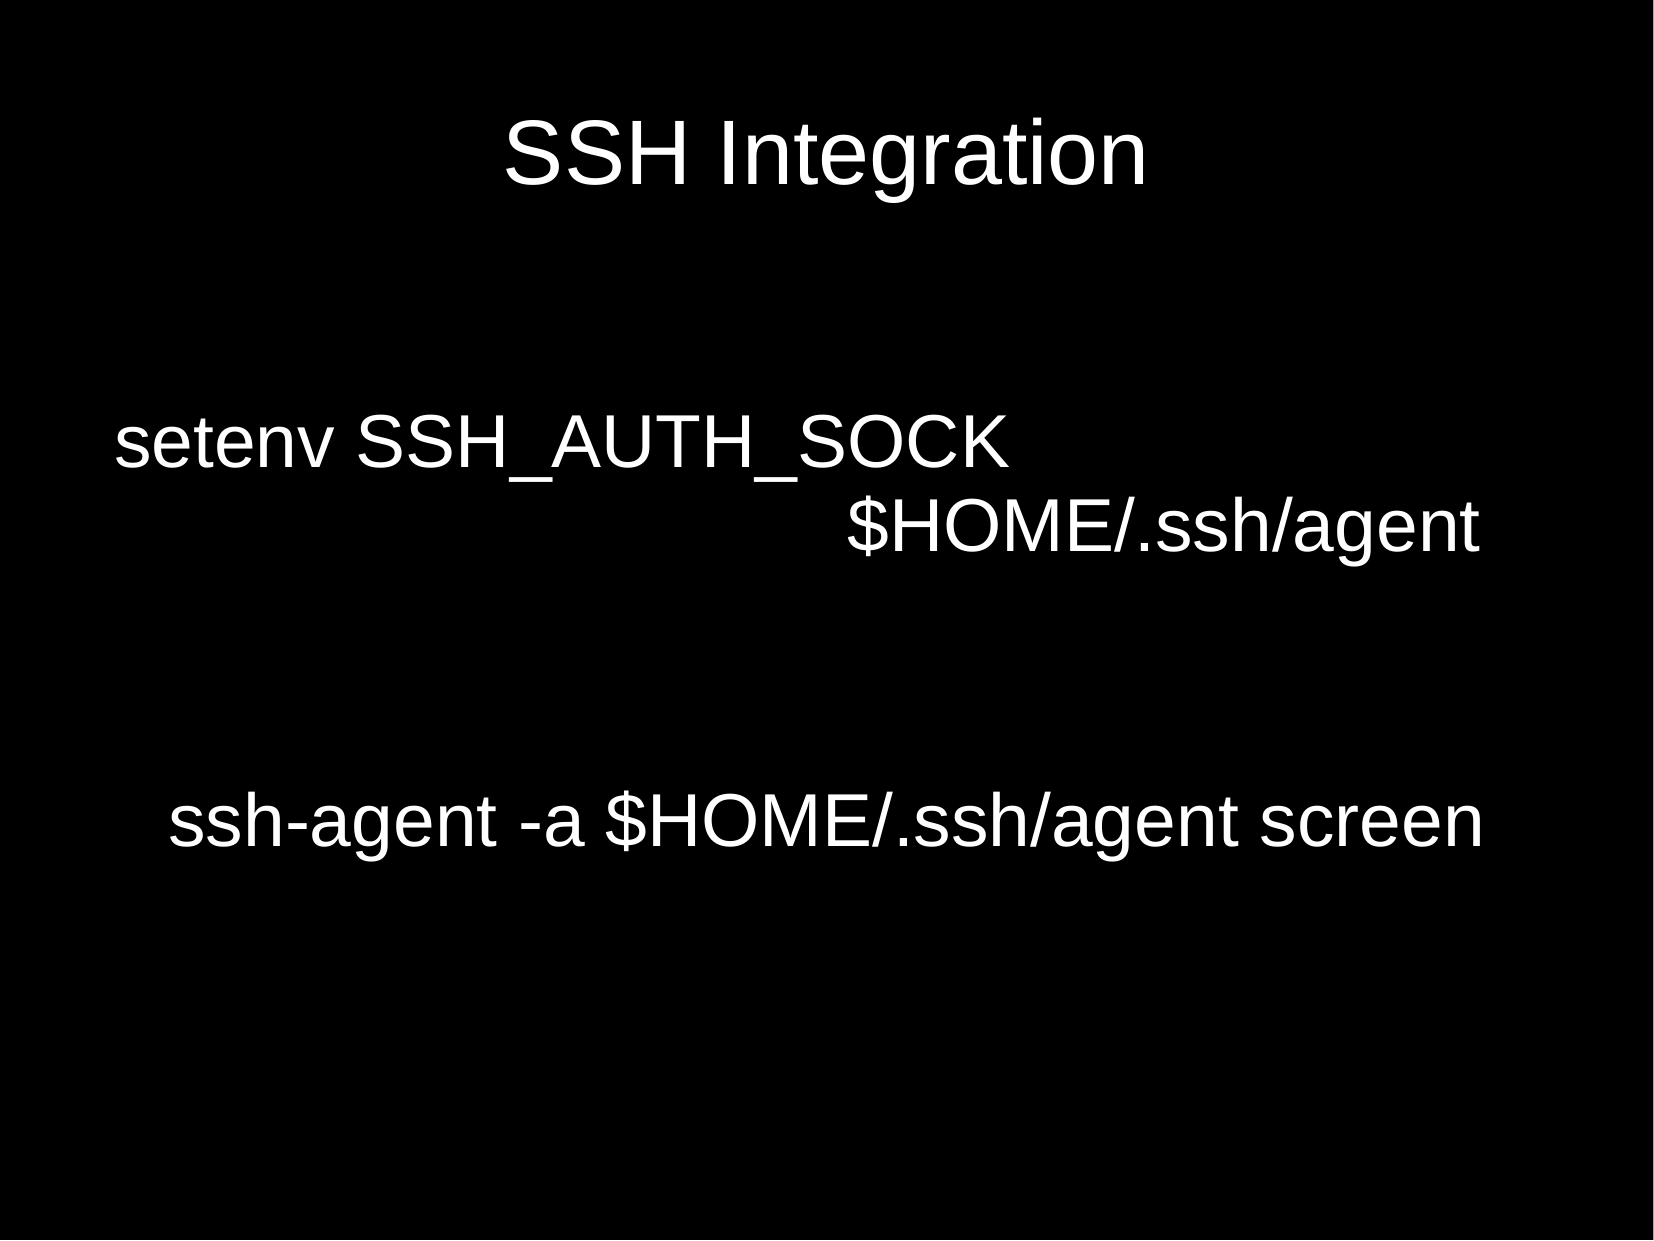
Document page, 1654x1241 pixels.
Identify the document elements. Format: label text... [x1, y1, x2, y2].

title ssh-agent -a $HOME/.ssh/agent screen [82, 724, 1571, 917]
title SSH Integration [82, 56, 1571, 250]
title setenv SSH_AUTH_SOCK $HOME/.ssh/agent [82, 387, 1571, 580]
